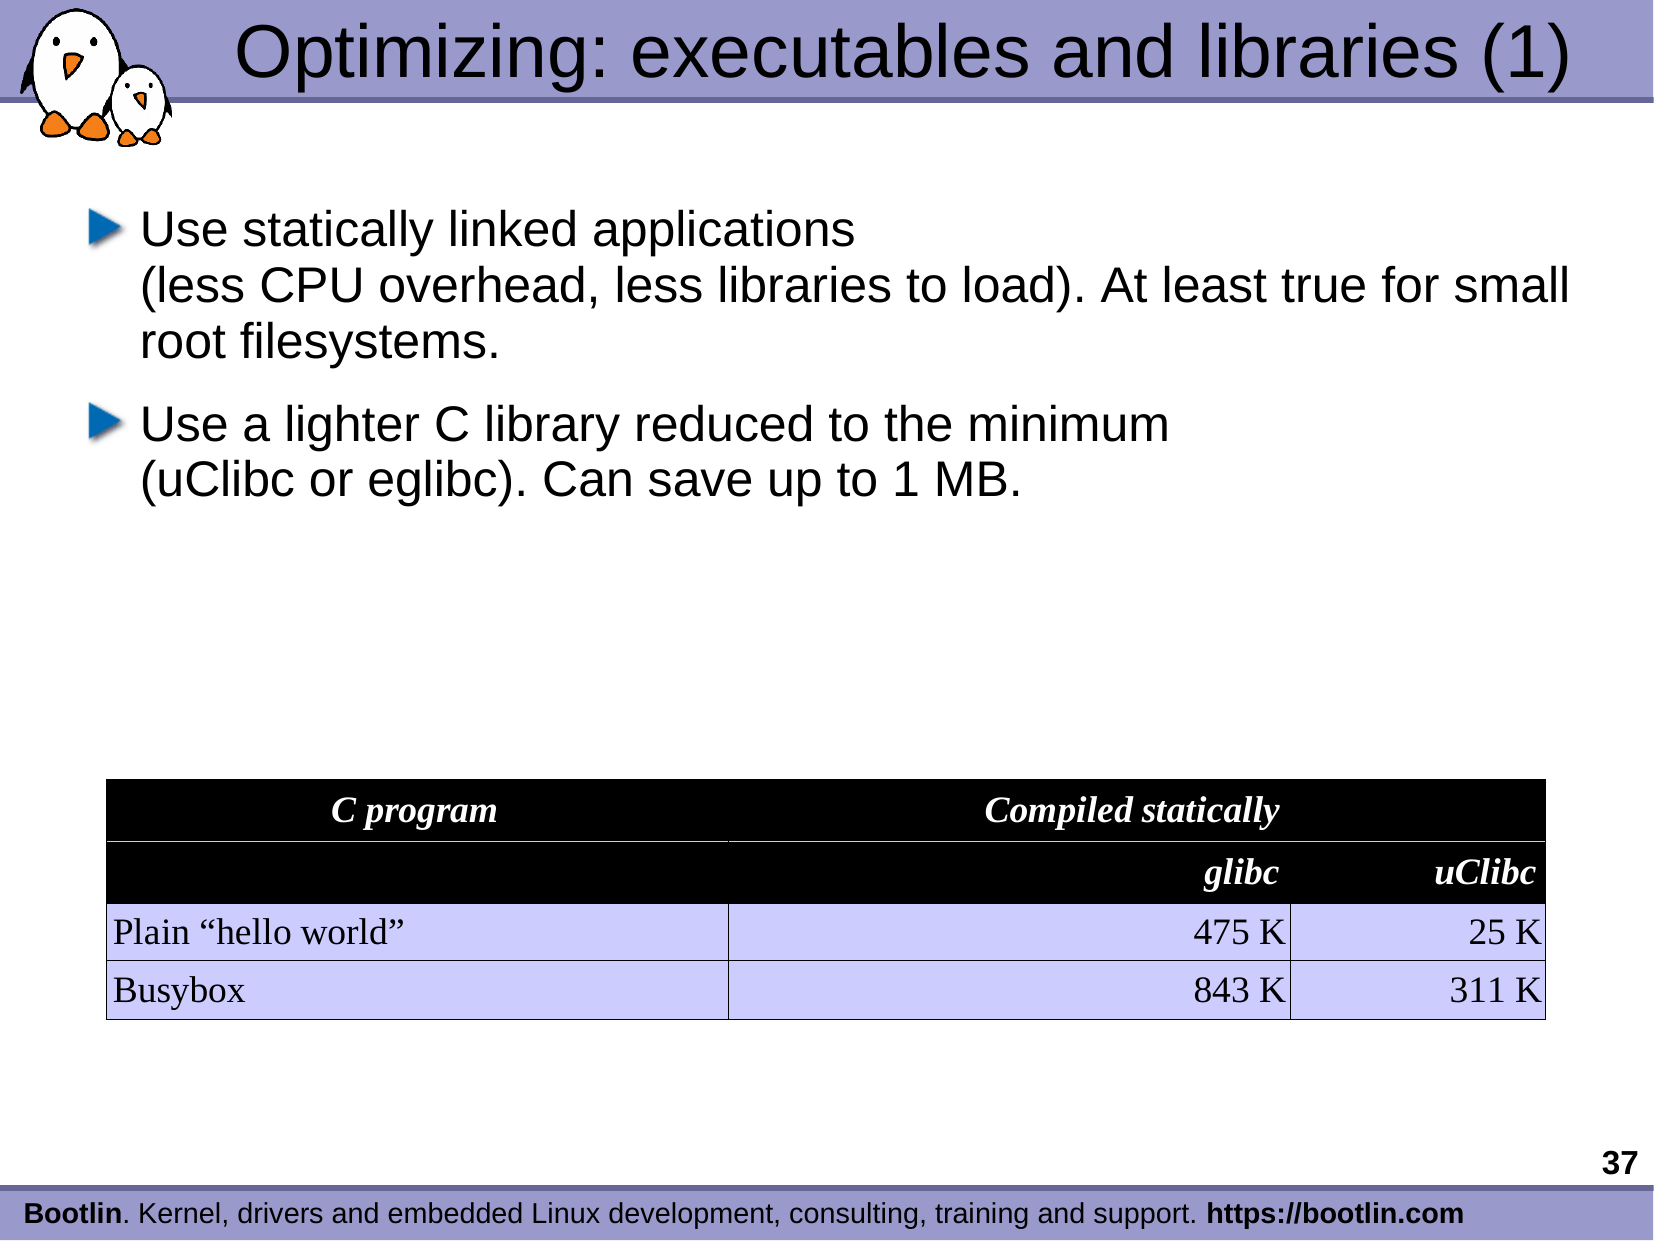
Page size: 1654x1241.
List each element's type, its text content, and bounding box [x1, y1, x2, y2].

picture [20, 8, 172, 147]
list Use statically linked applications (less CPU overhead, less libraries to load). At least true for small root filesystems. Use a lighter C library reduced to the minimum (uClibc or eglibc). Can save up to 1 MB. [68, 201, 1592, 1118]
title Optimizing: executables and libraries (1) [178, 4, 1631, 98]
chart [105, 779, 1547, 1045]
